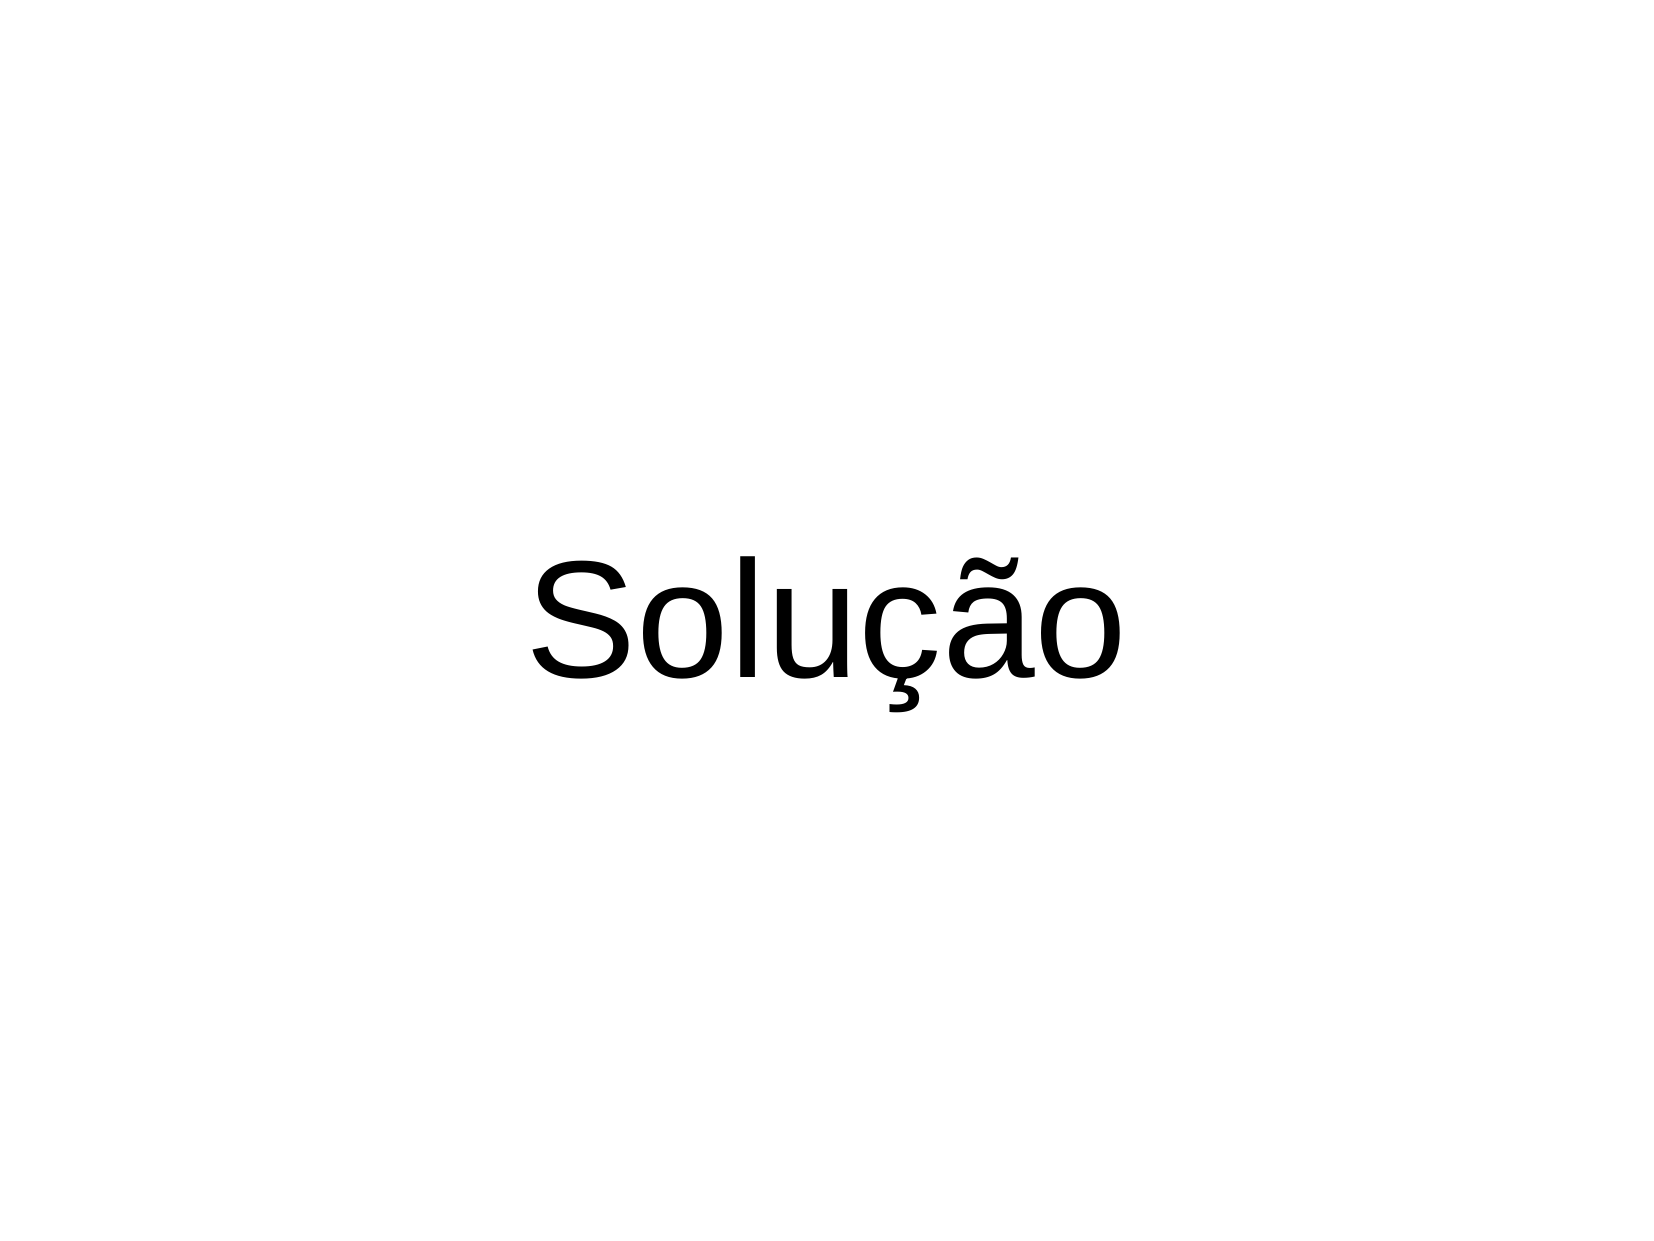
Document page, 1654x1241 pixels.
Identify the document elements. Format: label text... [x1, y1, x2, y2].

subtitle Solução [82, 140, 1571, 1101]
